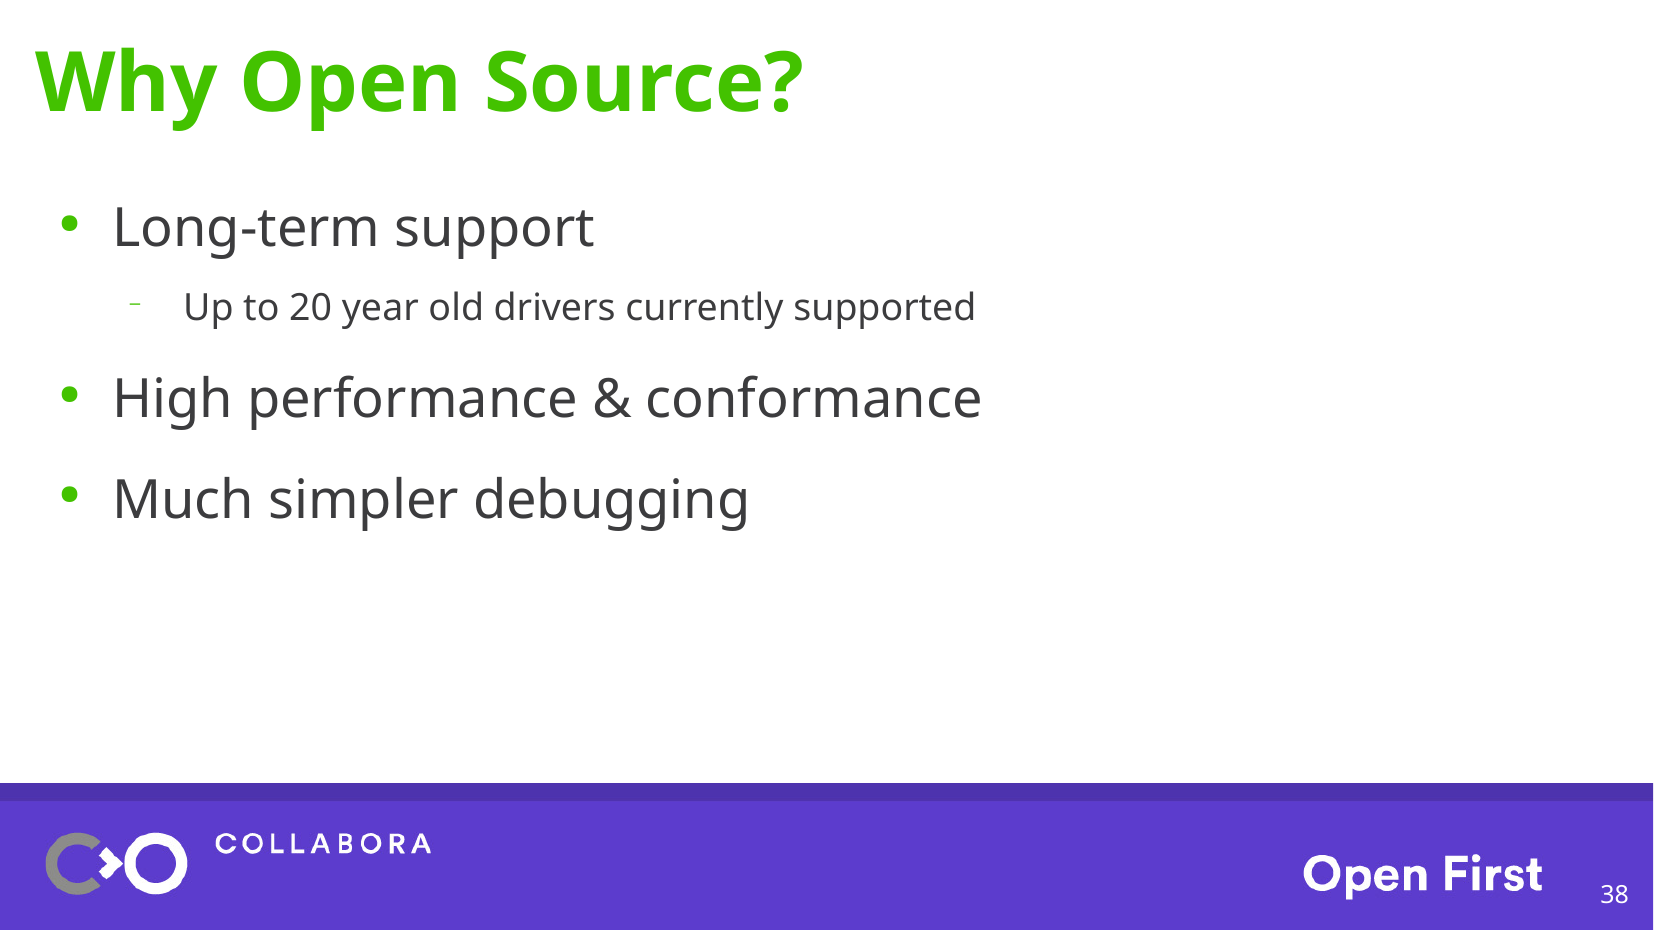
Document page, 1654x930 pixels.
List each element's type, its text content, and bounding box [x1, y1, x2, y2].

title Why Open Source? [35, 28, 1608, 192]
list Long-term support Up to 20 year old drivers currently supported High performance & conformance Much simpler debugging [41, 160, 1613, 804]
picture [0, 0, 1654, 930]
